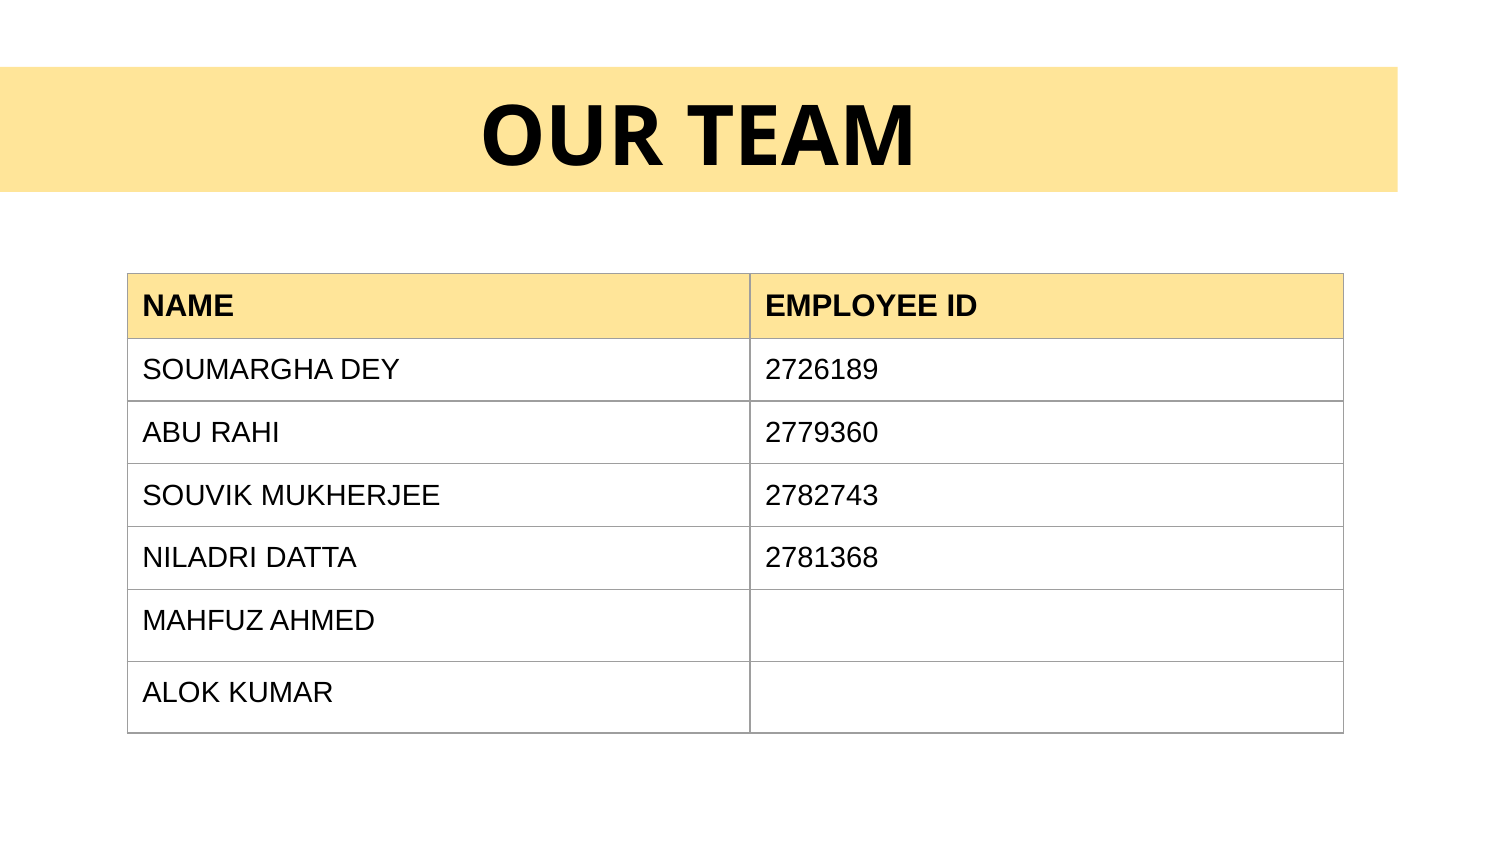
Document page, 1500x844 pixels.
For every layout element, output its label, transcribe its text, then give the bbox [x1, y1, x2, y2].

table_cell 2779360 [751, 402, 1343, 463]
table_cell SOUVIK MUKHERJEE [128, 464, 749, 526]
table_cell 2781368 [751, 527, 1343, 589]
table_cell ALOK KUMAR [128, 662, 749, 732]
table_header NAME [128, 274, 749, 338]
title OUR TEAM [0, 66, 1398, 192]
table_cell [751, 662, 1343, 732]
table_cell MAHFUZ AHMED [128, 590, 749, 661]
table_cell ABU RAHI [128, 402, 749, 463]
table_header EMPLOYEE ID [751, 274, 1343, 338]
table_cell 2782743 [751, 464, 1343, 526]
table_cell [751, 590, 1343, 661]
table_cell NILADRI DATTA [128, 527, 749, 589]
table_cell SOUMARGHA DEY [128, 339, 749, 400]
table_cell 2726189 [751, 339, 1343, 400]
